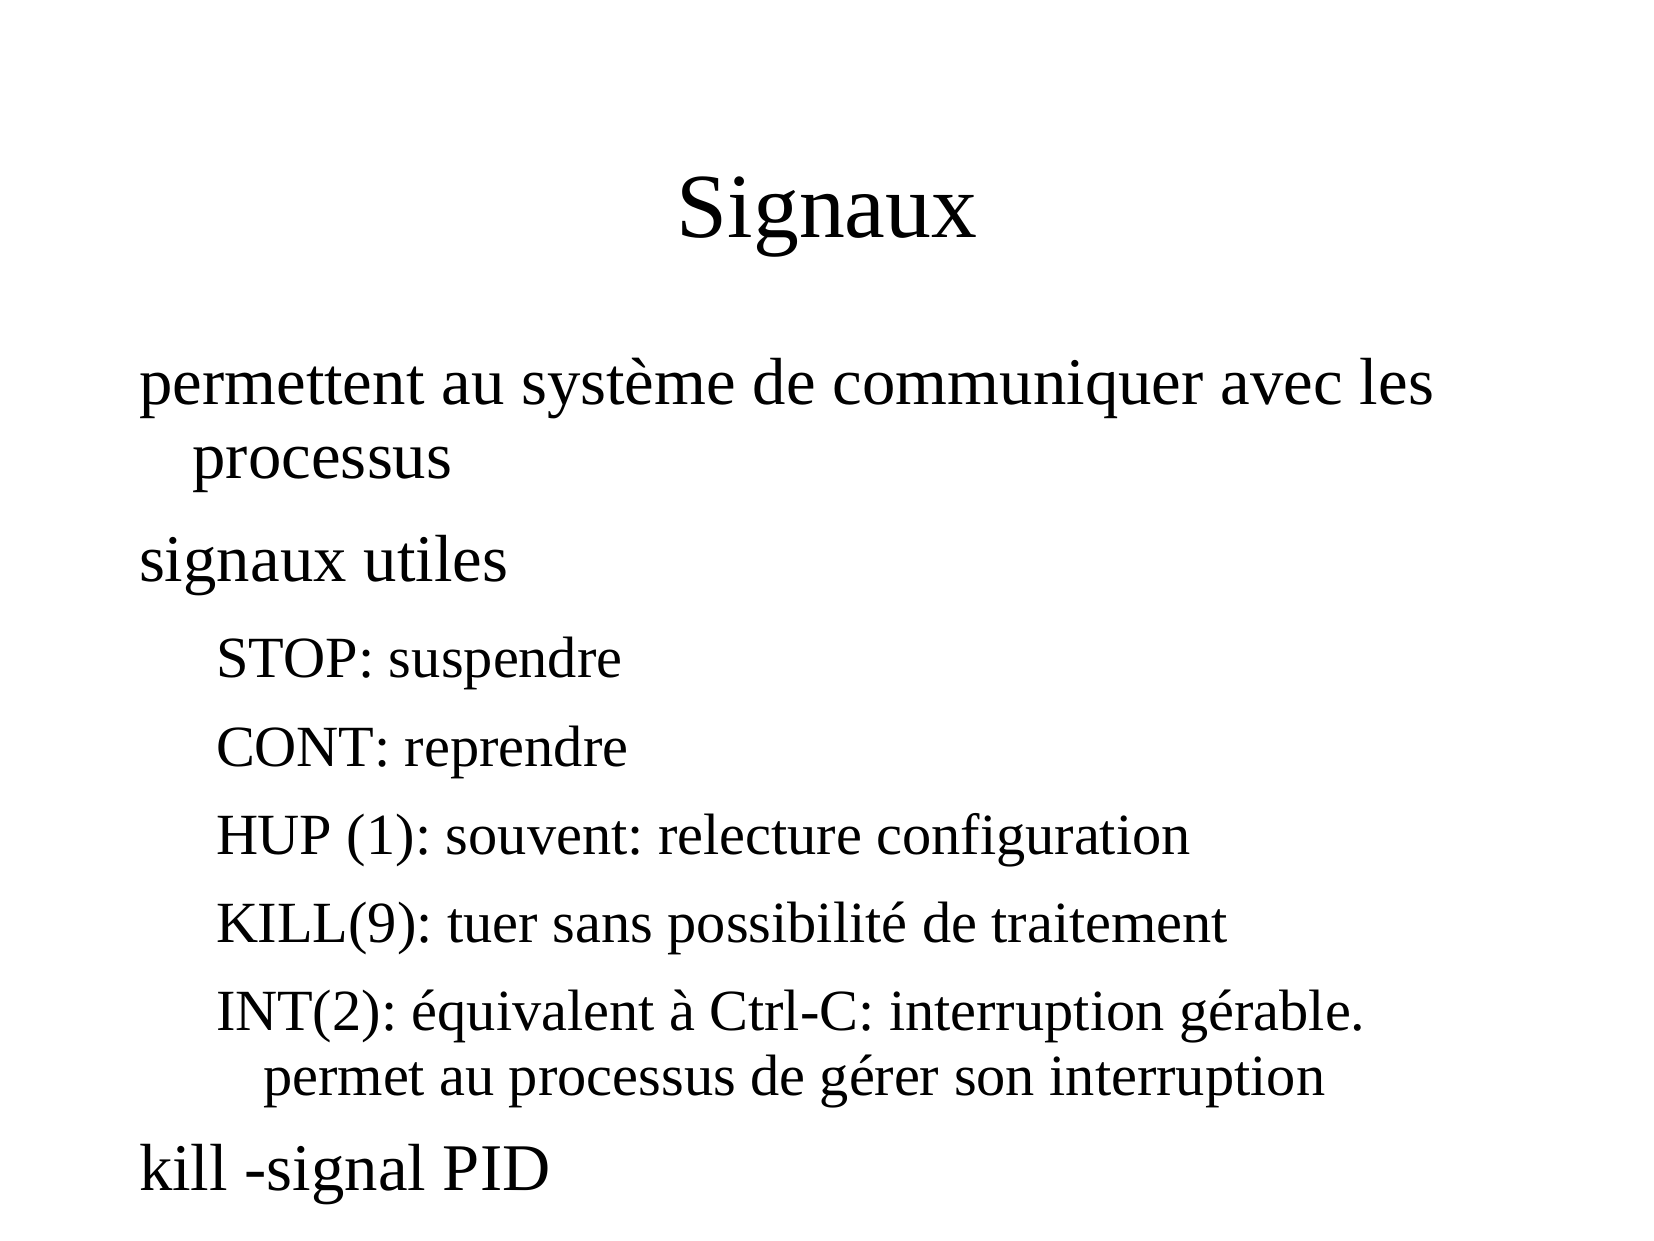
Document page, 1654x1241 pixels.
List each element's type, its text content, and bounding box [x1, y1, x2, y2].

title Signaux [121, 102, 1534, 311]
list permettent au système de communiquer avec les processus signaux utiles STOP: suspendre CONT: reprendre HUP (1): souvent: relecture configuration KILL(9): tuer sans possibilité de traitement INT(2): équivalent à Ctrl-C: interruption gérable. permet au processus de gérer son interruption kill -signal PID [121, 344, 1534, 1212]
